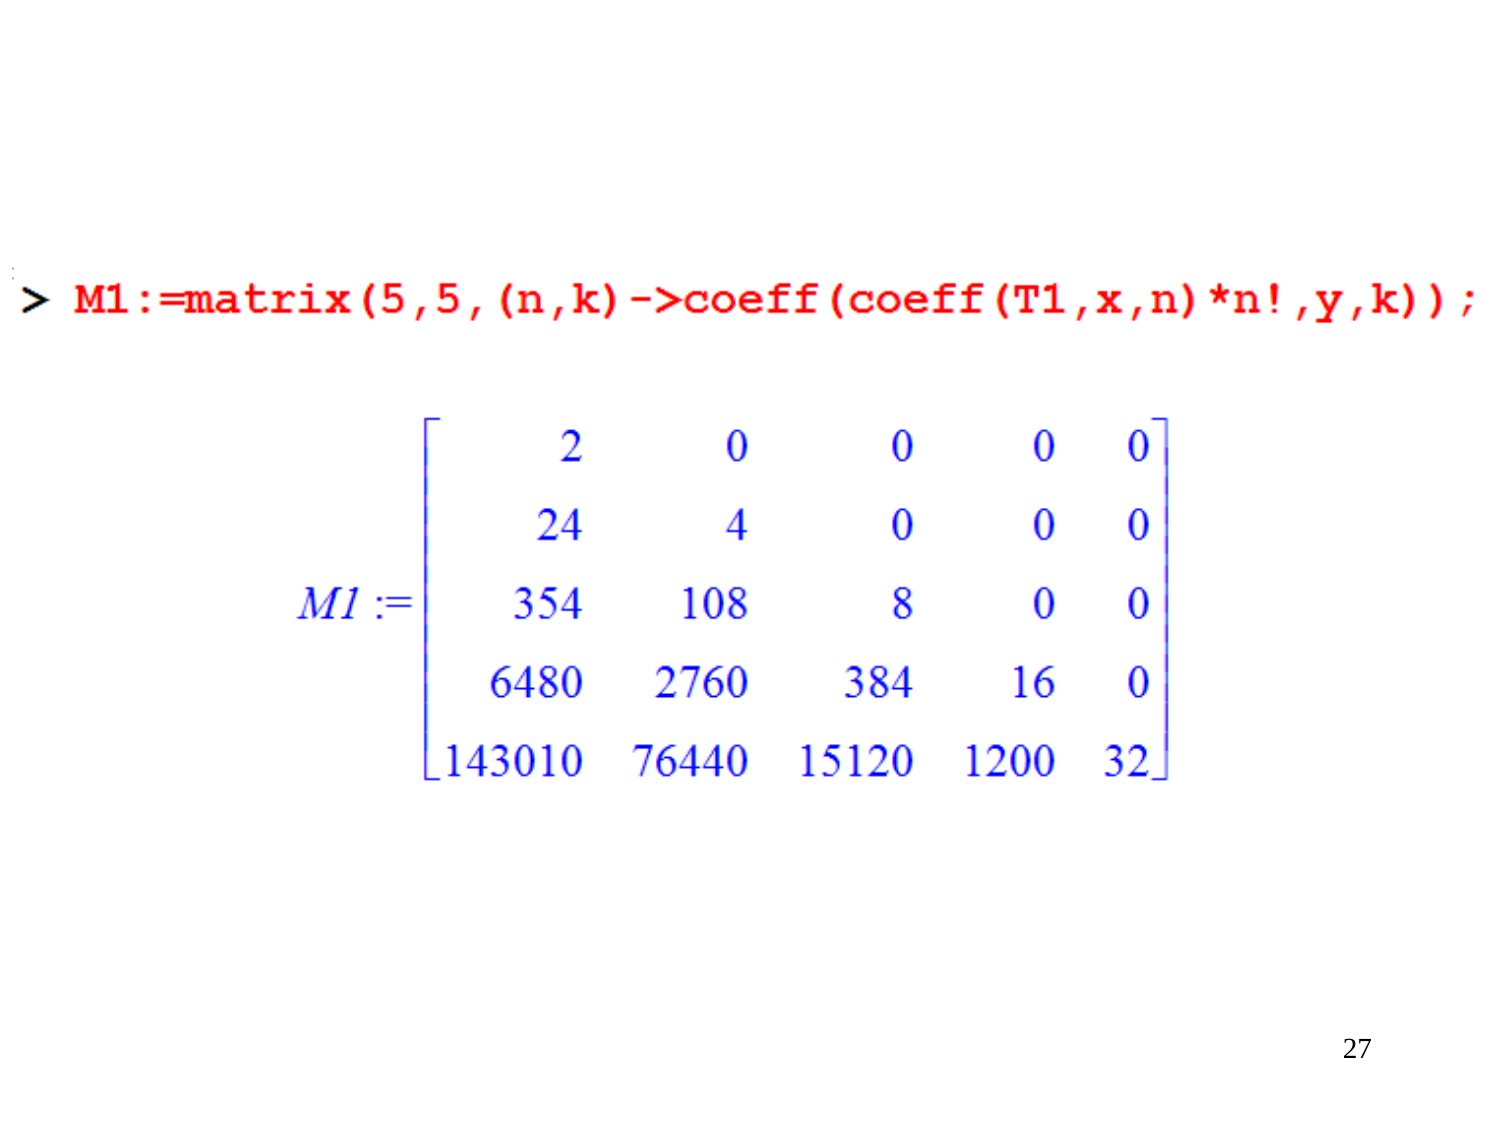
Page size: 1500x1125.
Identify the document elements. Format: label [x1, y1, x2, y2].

picture [12, 265, 1488, 338]
picture [275, 399, 1225, 801]
